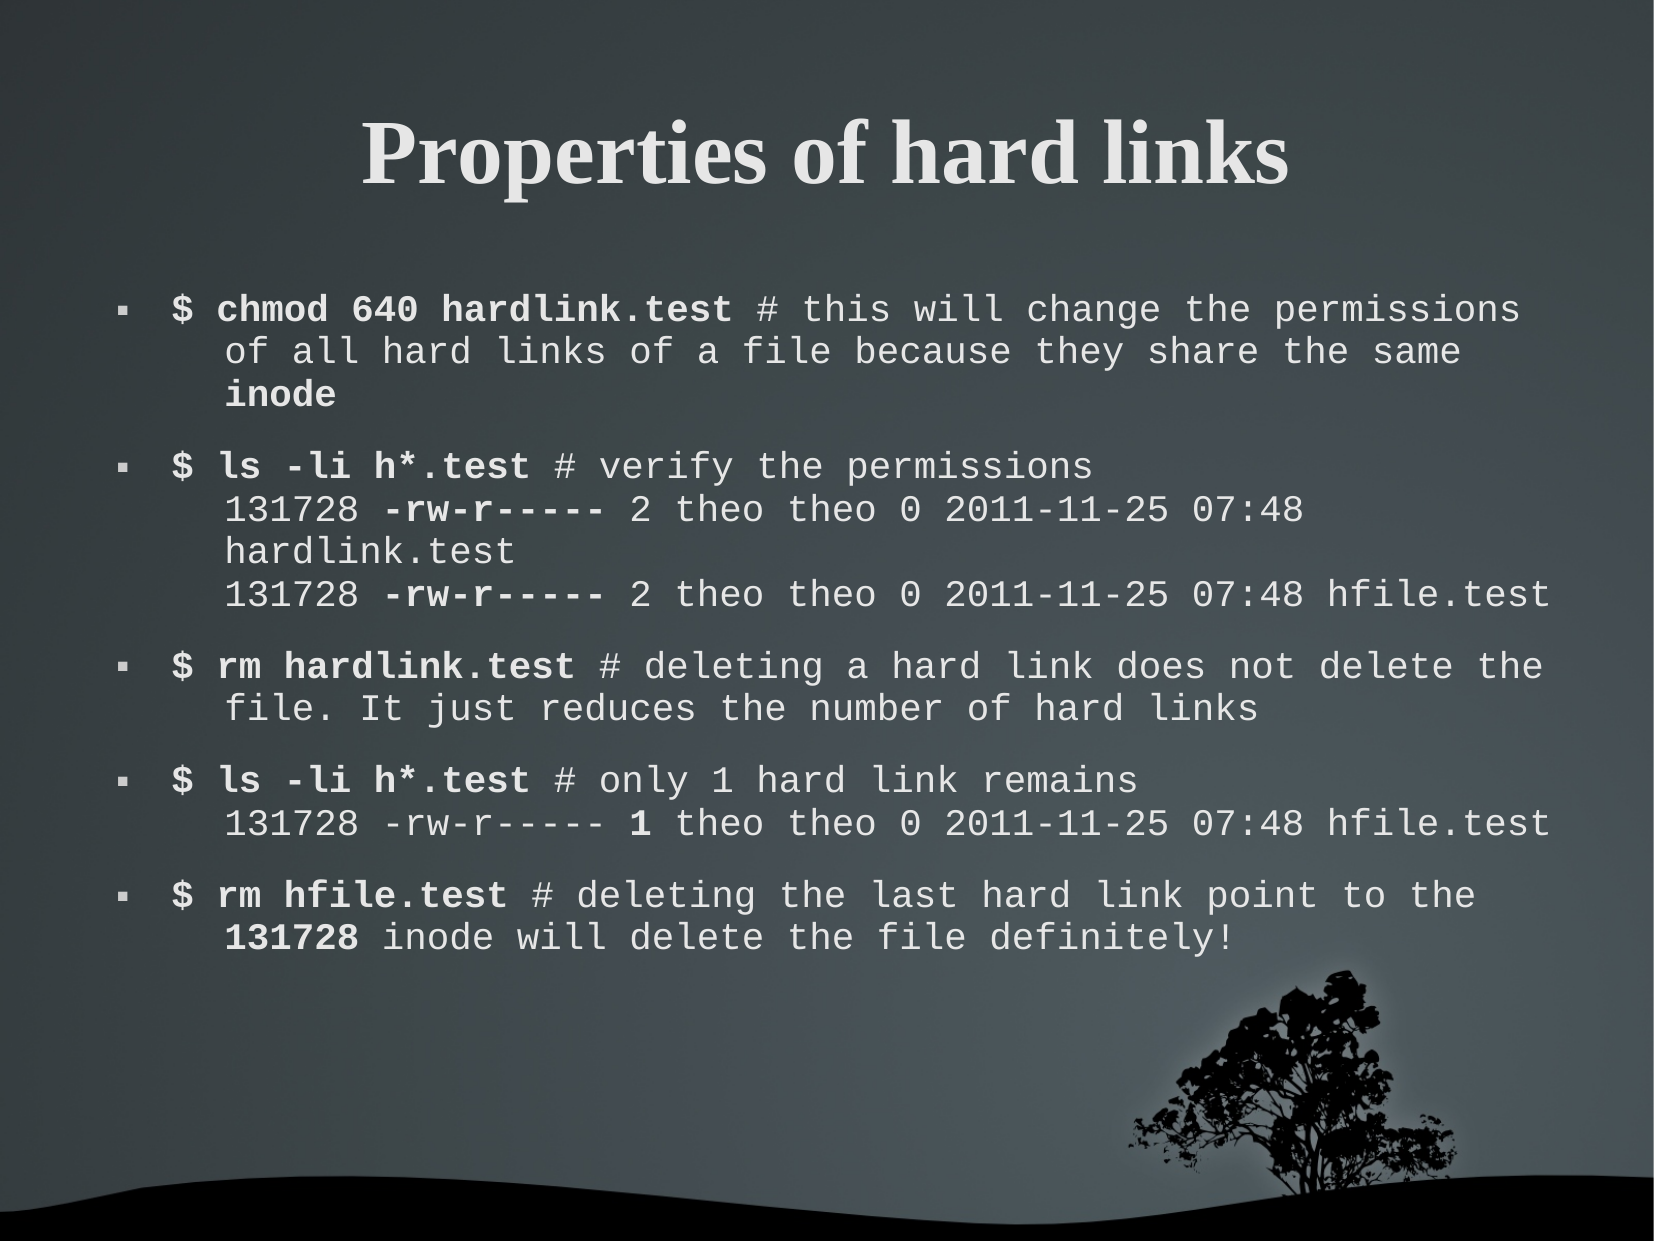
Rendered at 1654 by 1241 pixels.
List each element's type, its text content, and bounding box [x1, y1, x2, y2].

title Properties of hard links [82, 49, 1571, 257]
list $ chmod 640 hardlink.test # this will change the permissions of all hard links of a file because they share the same inode $ ls -li h*.test # verify the permissions 131728 -rw-r----- 2 theo theo 0 2011-11-25 07:48 hardlink.test 131728 -rw-r----- 2 theo theo 0 2011-11-25 07:48 hfile.test $ rm hardlink.test # deleting a hard link does not delete the file. It just reduces the number of hard links $ ls -li h*.test # only 1 hard link remains 131728 -rw-r----- 1 theo theo 0 2011-11-25 07:48 hfile.test $ rm hfile.test # deleting the last hard link point to the 131728 inode will delete the file definitely! [82, 290, 1571, 1122]
picture [0, 0, 1654, 1241]
